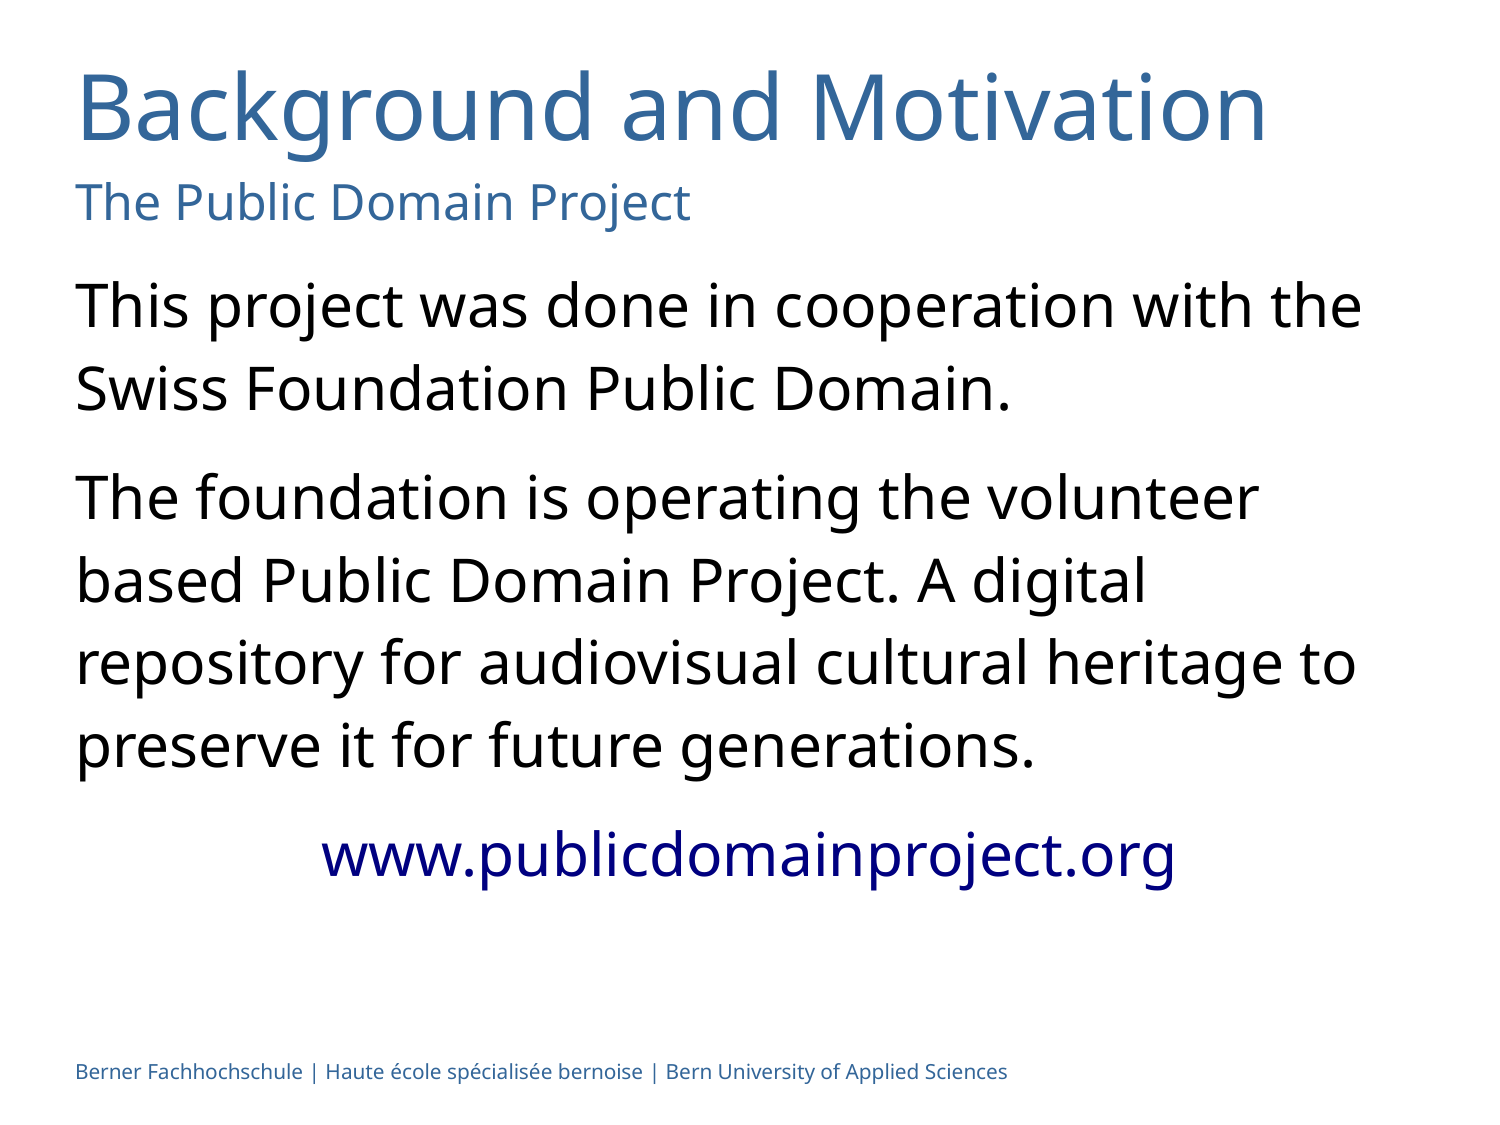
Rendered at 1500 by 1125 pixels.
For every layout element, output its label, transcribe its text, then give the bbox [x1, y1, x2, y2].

title Background and Motivation The Public Domain Project [75, 29, 1425, 248]
list This project was done in cooperation with the Swiss Foundation Public Domain. The foundation is operating the volunteer based Public Domain Project. A digital repository for audiovisual cultural heritage to preserve it for future generations. www.publicdomainproject.org [75, 263, 1425, 1006]
